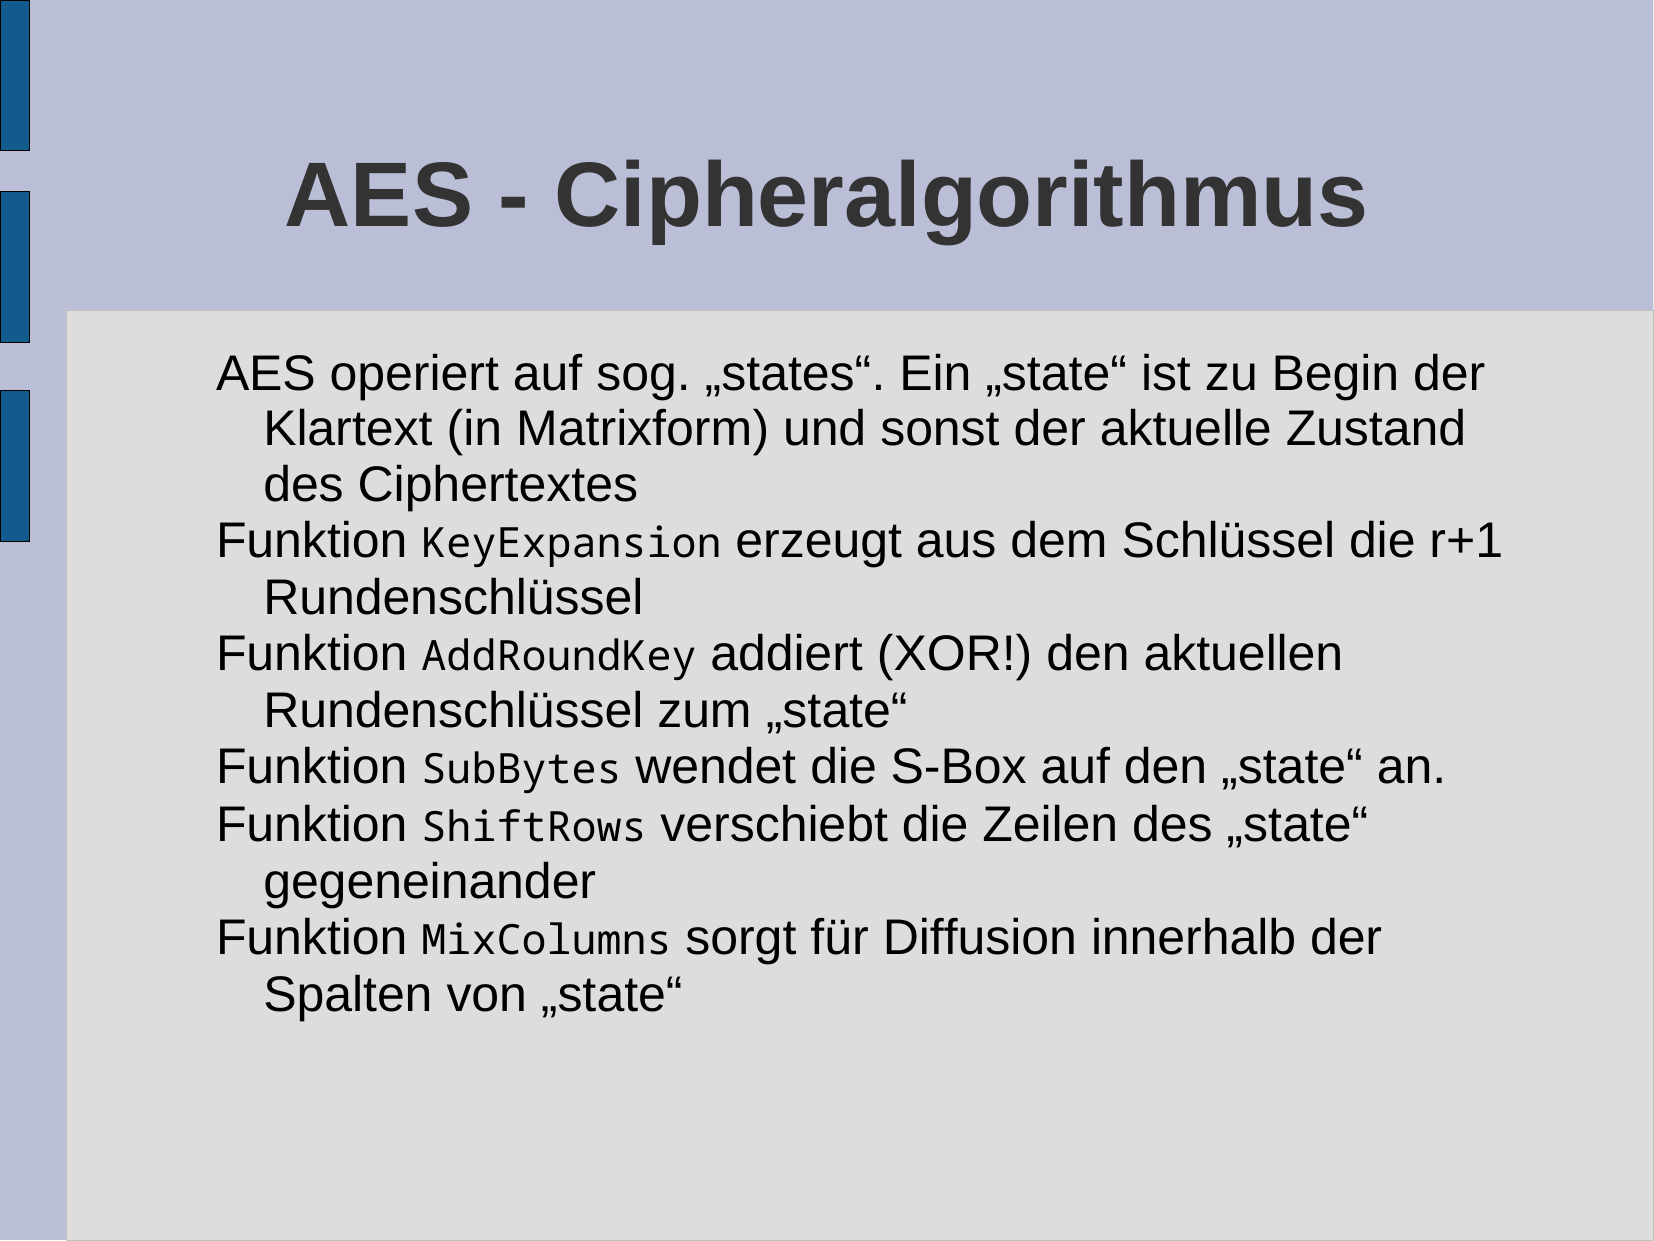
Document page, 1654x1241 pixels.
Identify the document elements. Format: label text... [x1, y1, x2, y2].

title AES - Cipheralgorithmus [121, 91, 1534, 299]
list AES operiert auf sog. „states“. Ein „state“ ist zu Begin der Klartext (in Matrixform) und sonst der aktuelle Zustand des Ciphertextes Funktion KeyExpansion erzeugt aus dem Schlüssel die r+1 Rundenschlüssel Funktion AddRoundKey addiert (XOR!) den aktuellen Rundenschlüssel zum „state“ Funktion SubBytes wendet die S-Box auf den „state“ an. Funktion ShiftRows verschiebt die Zeilen des „state“ gegeneinander Funktion MixColumns sorgt für Diffusion innerhalb der Spalten von „state“ [121, 344, 1534, 1127]
